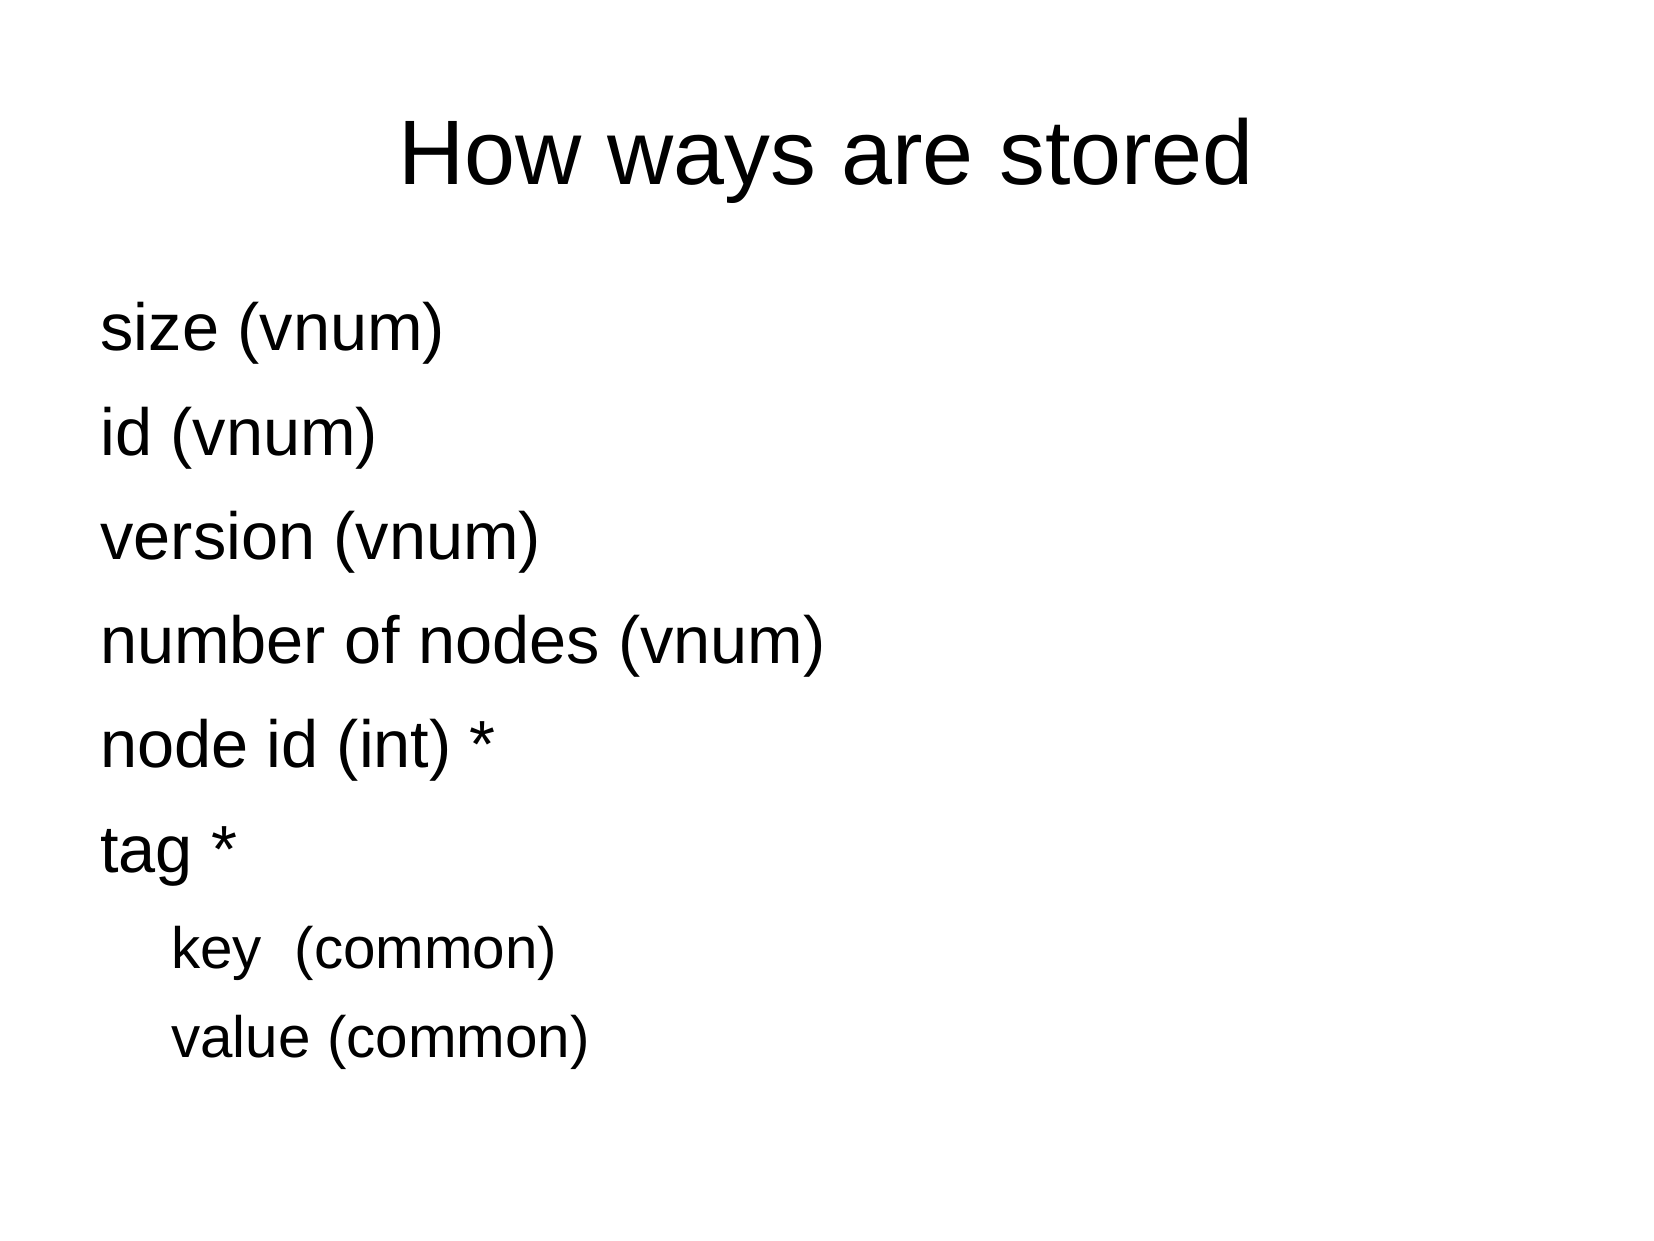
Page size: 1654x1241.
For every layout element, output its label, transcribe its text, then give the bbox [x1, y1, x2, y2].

title How ways are stored [82, 56, 1571, 250]
list size (vnum) id (vnum) version (vnum) number of nodes (vnum) node id (int) * tag * key (common) value (common) [82, 290, 1571, 1109]
